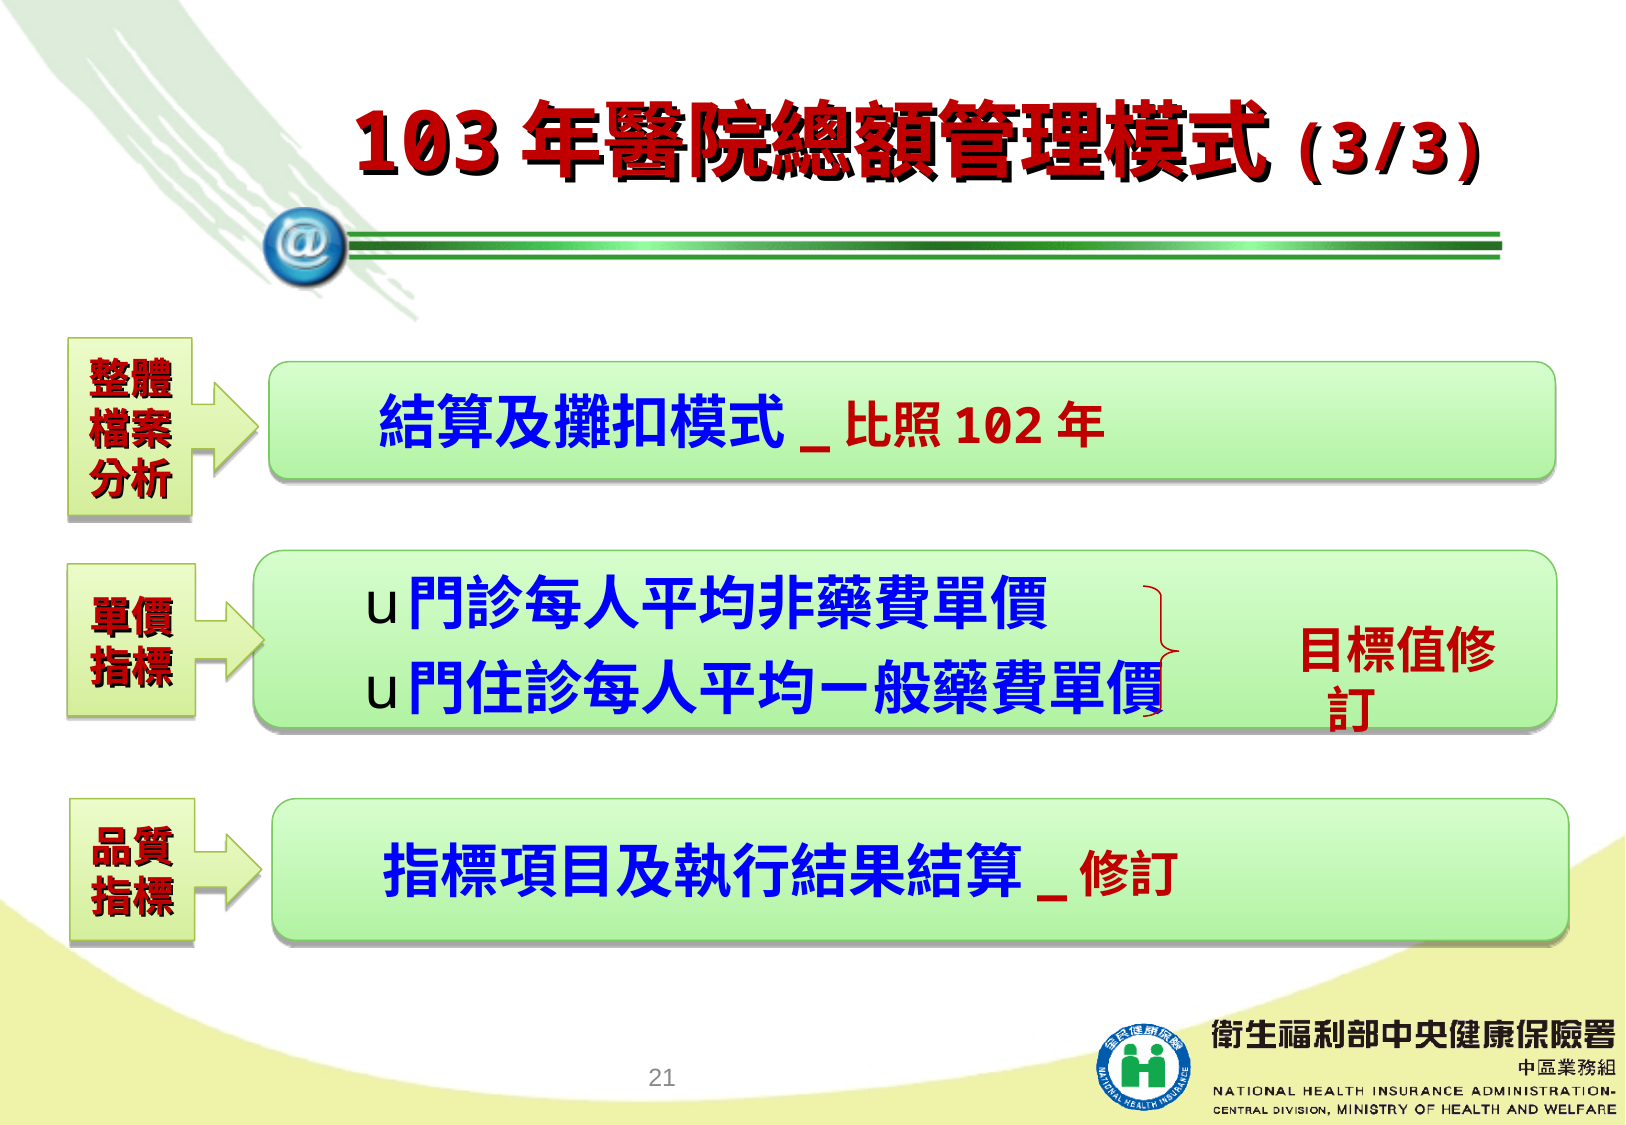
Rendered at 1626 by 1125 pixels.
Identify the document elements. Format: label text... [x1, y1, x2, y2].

text_box 103年醫院總額管理模式(3/3) [304, 66, 1535, 209]
text_box 指標項目及執行結果結算_修訂 [272, 798, 1569, 941]
text_box 整體檔案分析 [68, 337, 259, 516]
text_box 品質指標 [69, 798, 262, 941]
text_box 結算及攤扣模式_比照102年 [268, 361, 1556, 479]
text_box [633, 1046, 1013, 1107]
text_box 單價指標 [67, 563, 265, 716]
text_box 目標值修訂 [1190, 586, 1522, 705]
text_box 門診每人平均非藥費單價 門住診每人平均ㄧ般藥費單價 [253, 550, 1557, 728]
